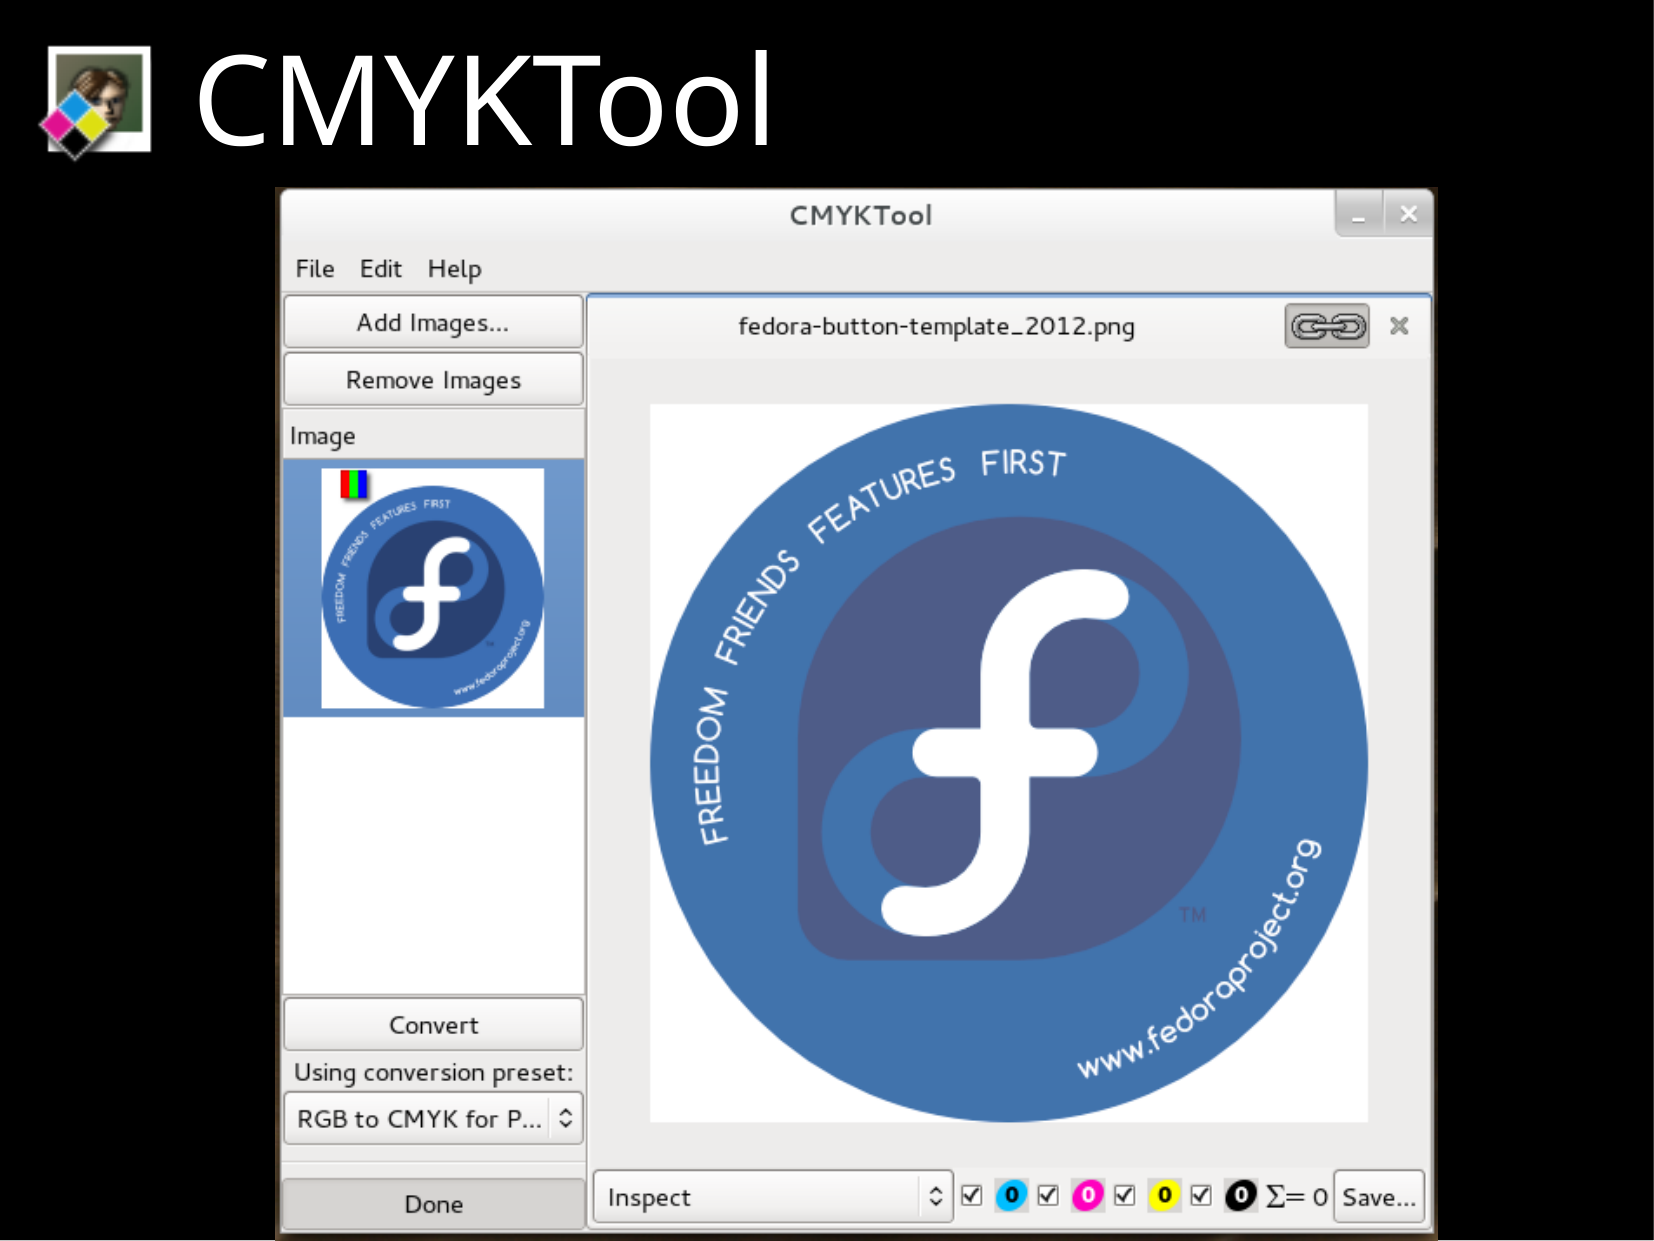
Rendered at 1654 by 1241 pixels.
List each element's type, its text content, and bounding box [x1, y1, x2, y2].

text_box [0, 0, 1654, 1241]
picture [275, 187, 1438, 1241]
picture [37, 38, 175, 176]
text_box CMYKTool [177, 4, 768, 179]
